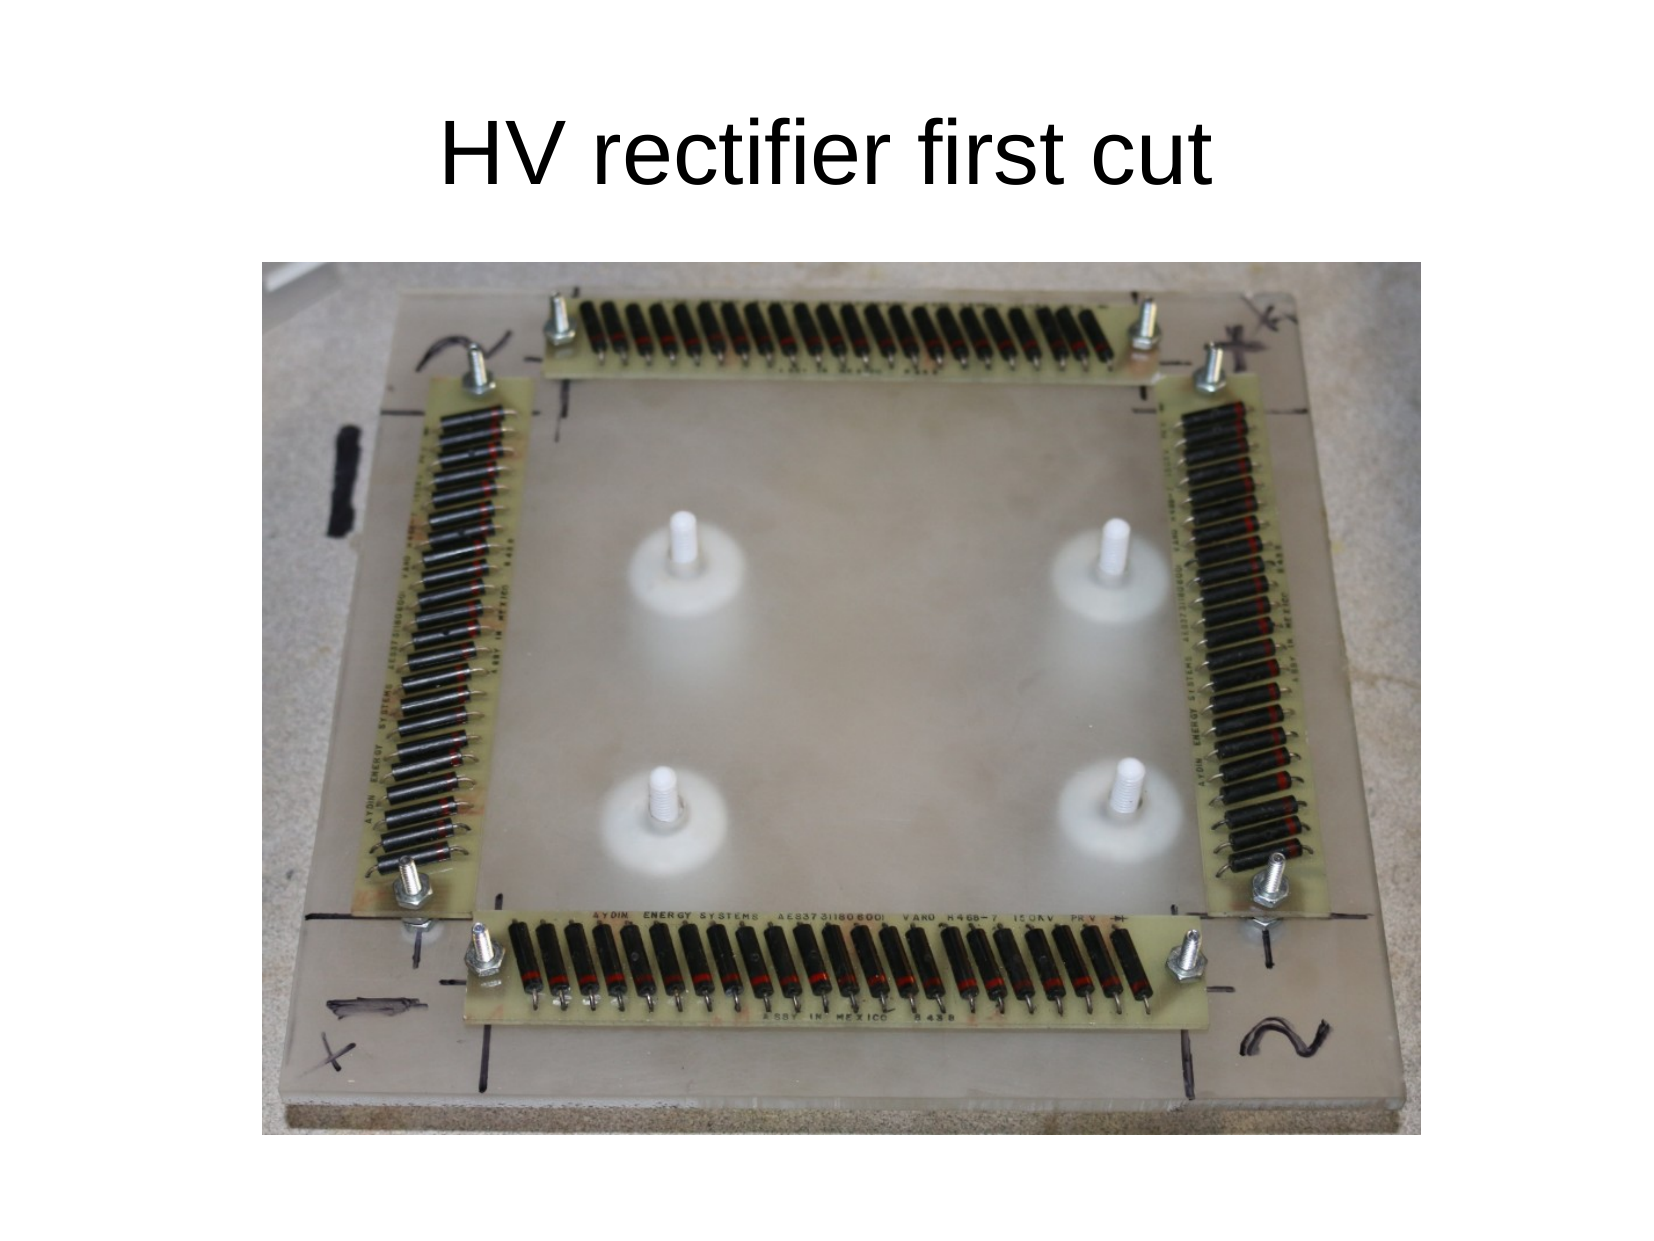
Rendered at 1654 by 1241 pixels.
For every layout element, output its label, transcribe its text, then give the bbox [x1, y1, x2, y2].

title HV rectifier first cut [82, 49, 1571, 257]
picture [262, 262, 1421, 1135]
